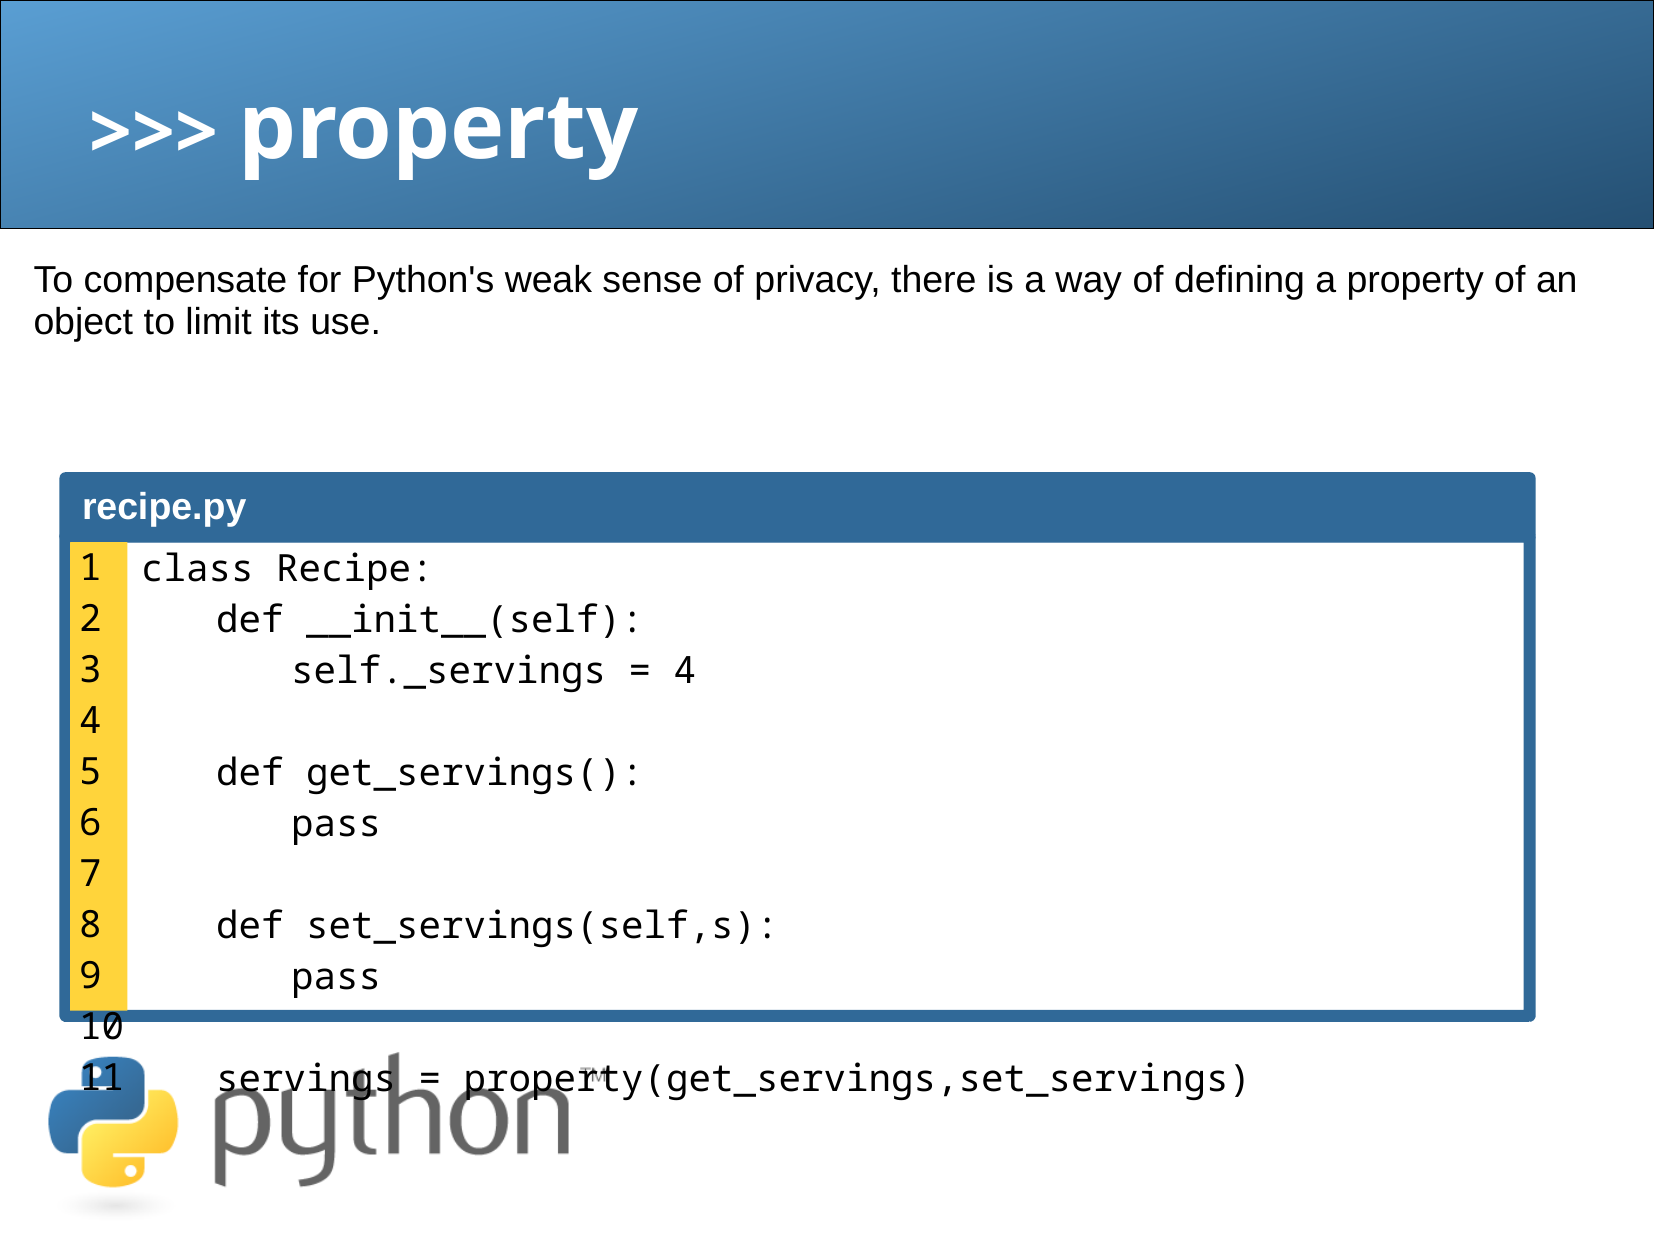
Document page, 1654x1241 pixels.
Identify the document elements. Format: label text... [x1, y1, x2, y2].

text_box class Recipe: def __init__(self): self._servings = 4 def get_servings(): pass def set_servings(self,s): pass servings = property(get_servings,set_servings) [141, 543, 1509, 757]
picture [0, 1018, 660, 1241]
text_box recipe.py [67, 480, 656, 539]
picture [106, 1022, 112, 1030]
picture [108, 1022, 118, 1036]
text_box [65, 478, 1530, 537]
text_box To compensate for Python's weak sense of privacy, there is a way of defining a property of an object to limit its use. [18, 250, 1626, 457]
text_box >>> property [75, 53, 1576, 188]
text_box [0, 0, 1654, 229]
text_box 1 2 3 4 5 6 7 8 9 10 11 [64, 533, 141, 1013]
